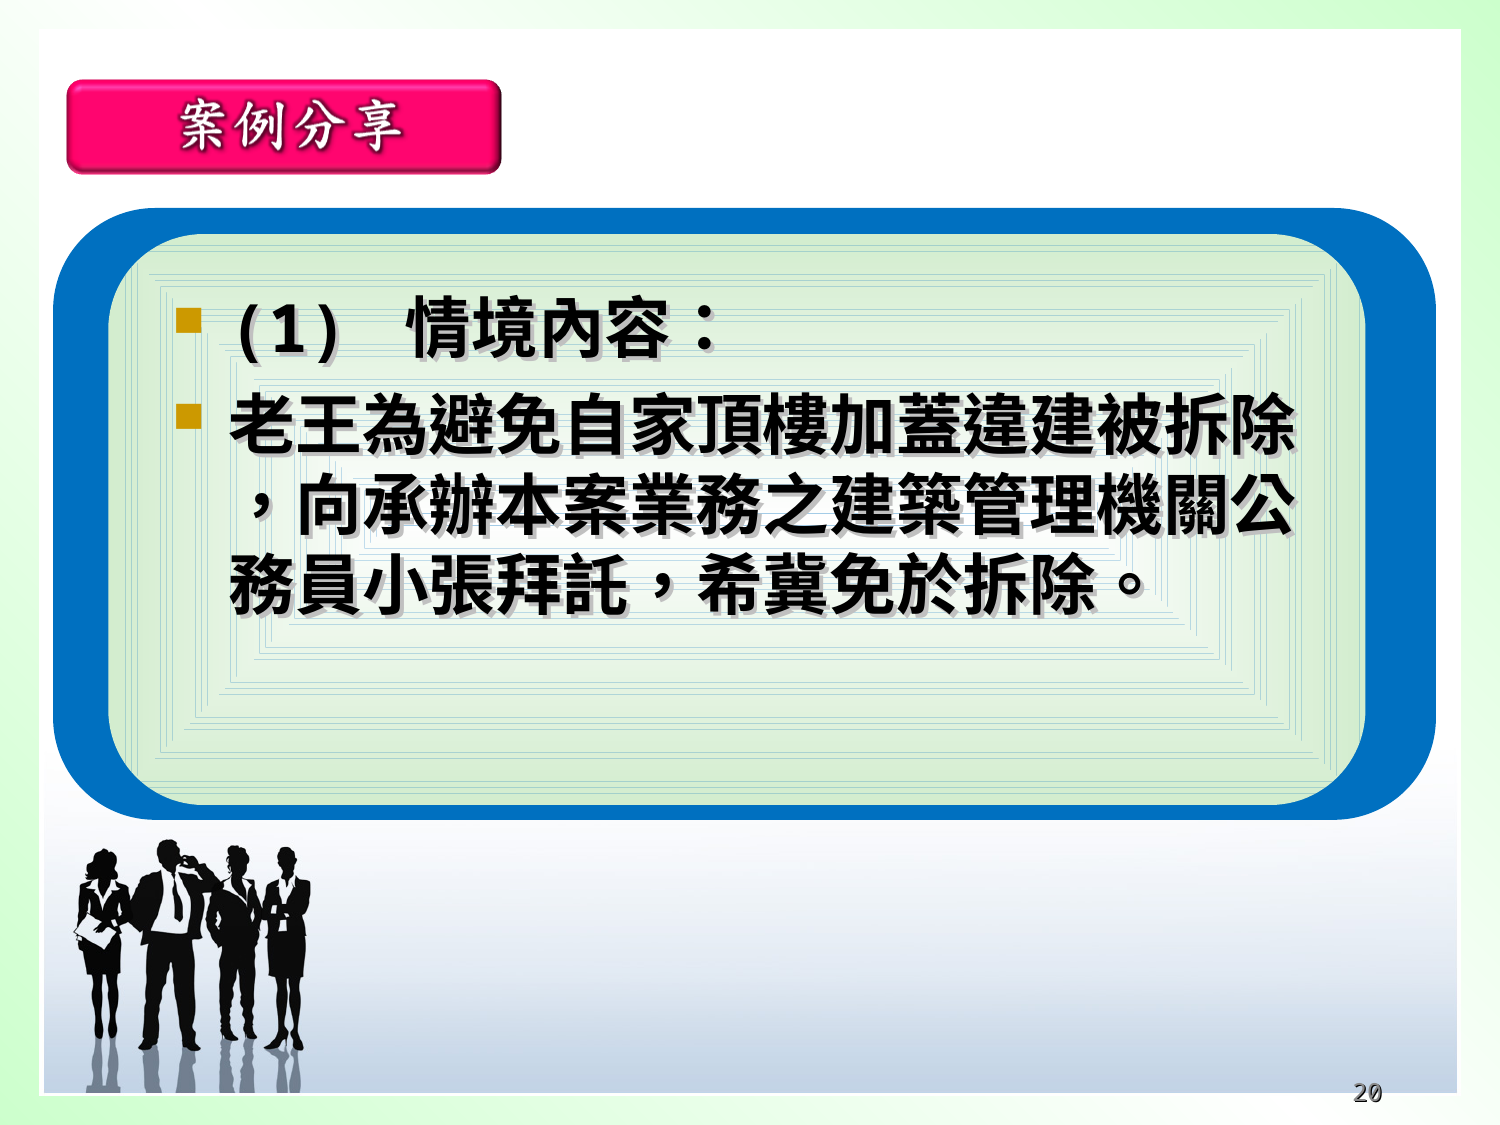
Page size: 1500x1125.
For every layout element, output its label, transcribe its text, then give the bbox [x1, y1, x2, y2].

list (1) 情境內容： 老王為避免自家頂樓加蓋違建被拆除，向承辦本案業務之建築管理機關公務員小張拜託，希冀免於拆除。 [157, 278, 1372, 761]
text_box <編號> [1078, 1063, 1429, 1124]
text_box [53, 207, 1436, 820]
picture [39, 29, 1461, 1096]
